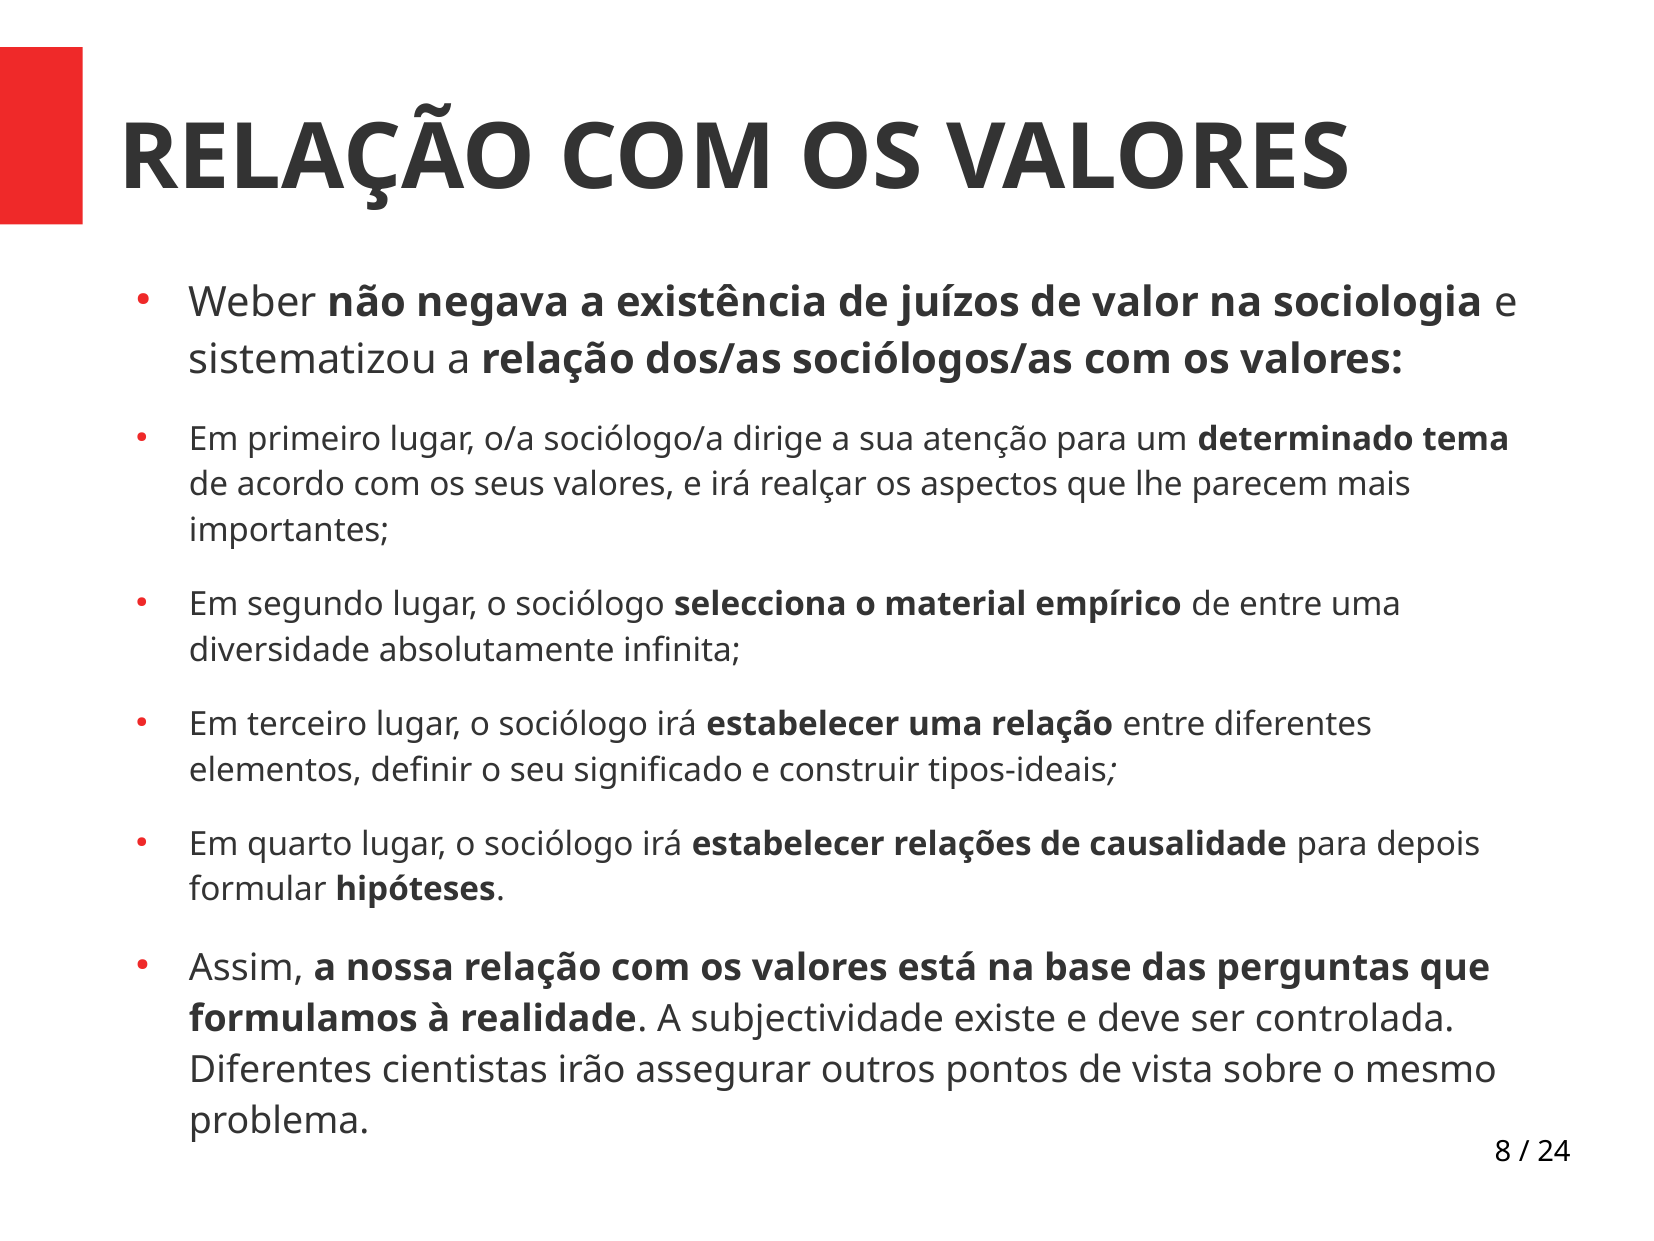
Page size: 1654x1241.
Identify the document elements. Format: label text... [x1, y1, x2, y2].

list Weber não negava a existência de juízos de valor na sociologia e sistematizou a relação dos/as sociólogos/as com os valores: Em primeiro lugar, o/a sociólogo/a dirige a sua atenção para um determinado tema de acordo com os seus valores, e irá realçar os aspectos que lhe parecem mais importantes; Em segundo lugar, o sociólogo selecciona o material empírico de entre uma diversidade absolutamente infinita; Em terceiro lugar, o sociólogo irá estabelecer uma relação entre diferentes elementos, definir o seu significado e construir tipos-ideais; Em quarto lugar, o sociólogo irá estabelecer relações de causalidade para depois formular hipóteses. Assim, a nossa relação com os valores está na base das perguntas que formulamos à realidade. A subjectividade existe e deve ser controlada. Diferentes cientistas irão assegurar outros pontos de vista sobre o mesmo problema. [118, 271, 1536, 991]
title RELAÇÃO COM OS VALORES [118, 45, 1571, 260]
